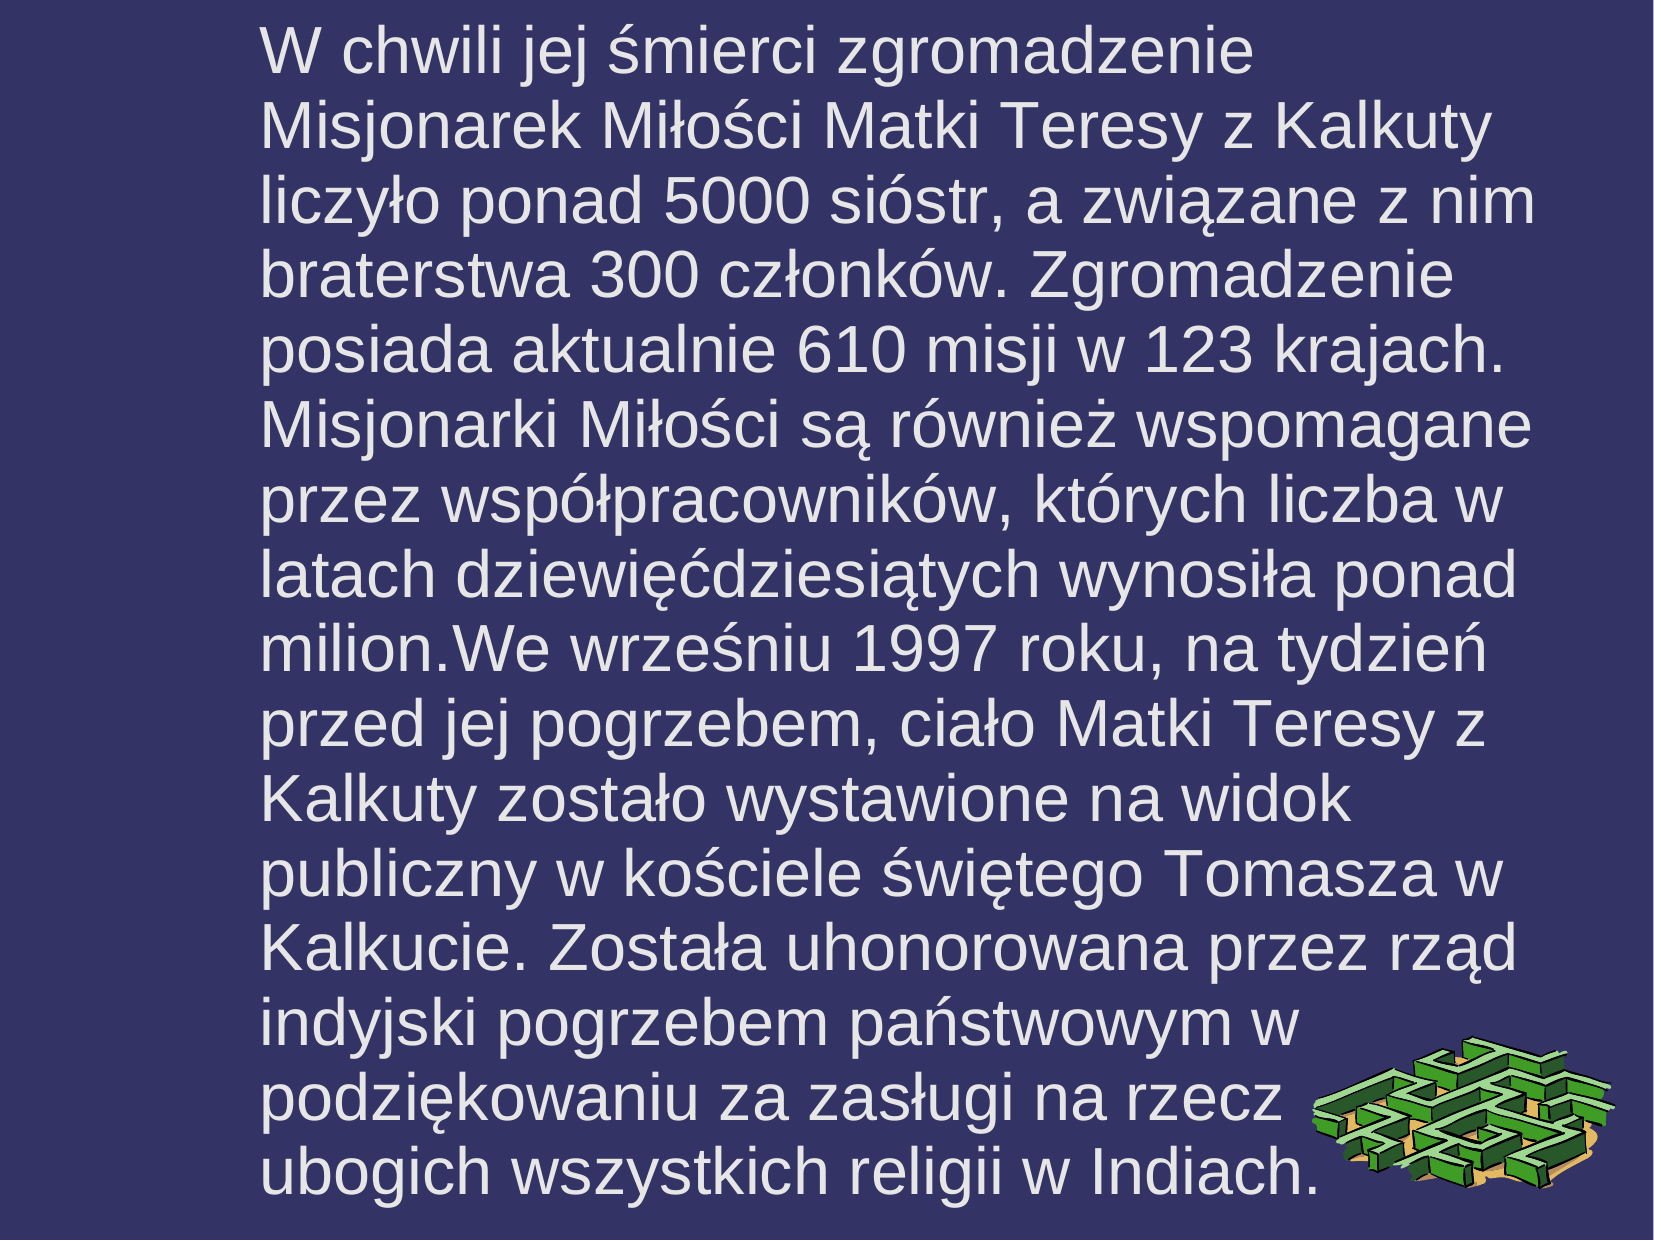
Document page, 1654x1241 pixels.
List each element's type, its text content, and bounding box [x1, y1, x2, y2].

list W chwili jej śmierci zgromadzenie Misjonarek Miłości Matki Teresy z Kalkuty liczyło ponad 5000 sióstr, a związane z nim braterstwa 300 członków. Zgromadzenie posiada aktualnie 610 misji w 123 krajach. Misjonarki Miłości są również wspomagane przez współpracowników, których liczba w latach dziewięćdziesiątych wynosiła ponad milion.We wrześniu 1997 roku, na tydzień przed jej pogrzebem, ciało Matki Teresy z Kalkuty zostało wystawione na widok publiczny w kościele świętego Tomasza w Kalkucie. Została uhonorowana przez rząd indyjski pogrzebem państwowym w podziękowaniu za zasługi na rzecz ubogich wszystkich religii w Indiach. [177, 13, 1568, 1210]
